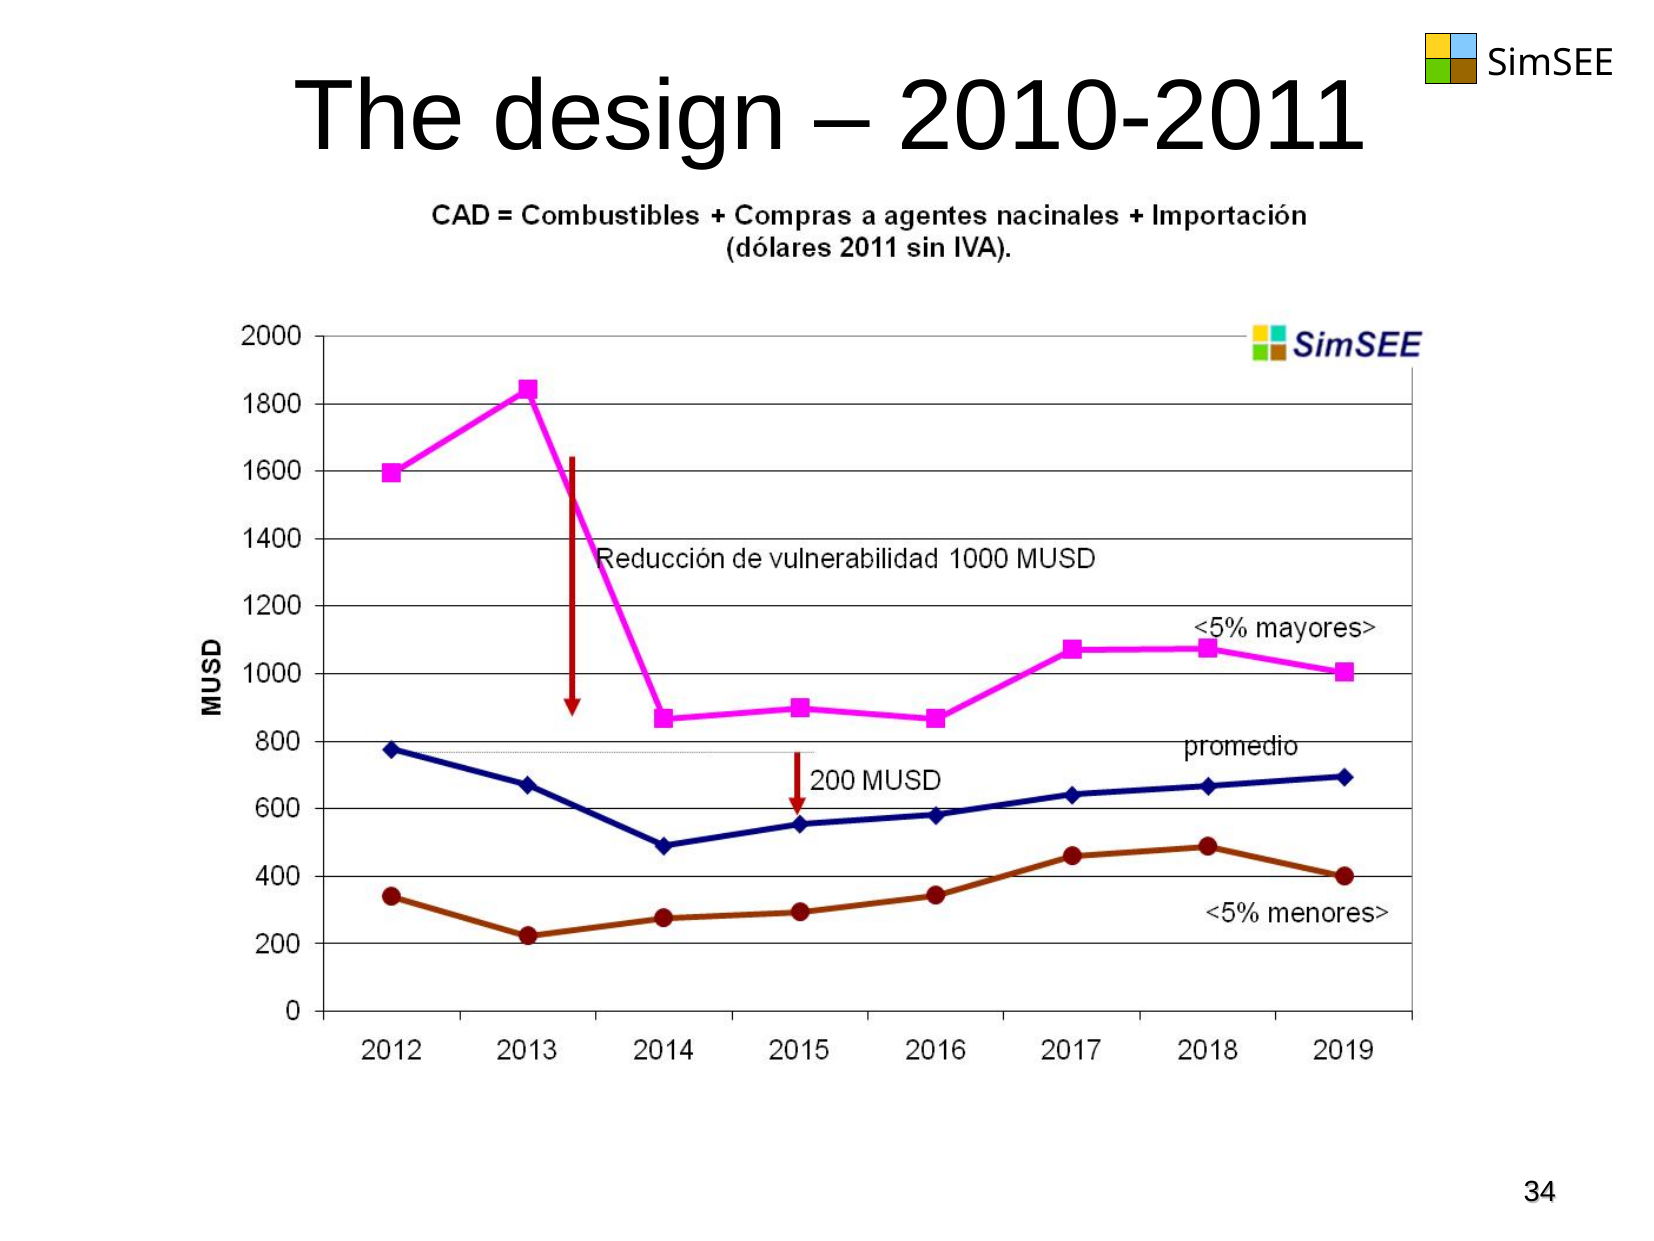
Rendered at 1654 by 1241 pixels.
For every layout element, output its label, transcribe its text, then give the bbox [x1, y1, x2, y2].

text_box <número> [1185, 1129, 1571, 1216]
title The design – 2010-2011 [110, 41, 1516, 178]
picture [177, 178, 1506, 1093]
